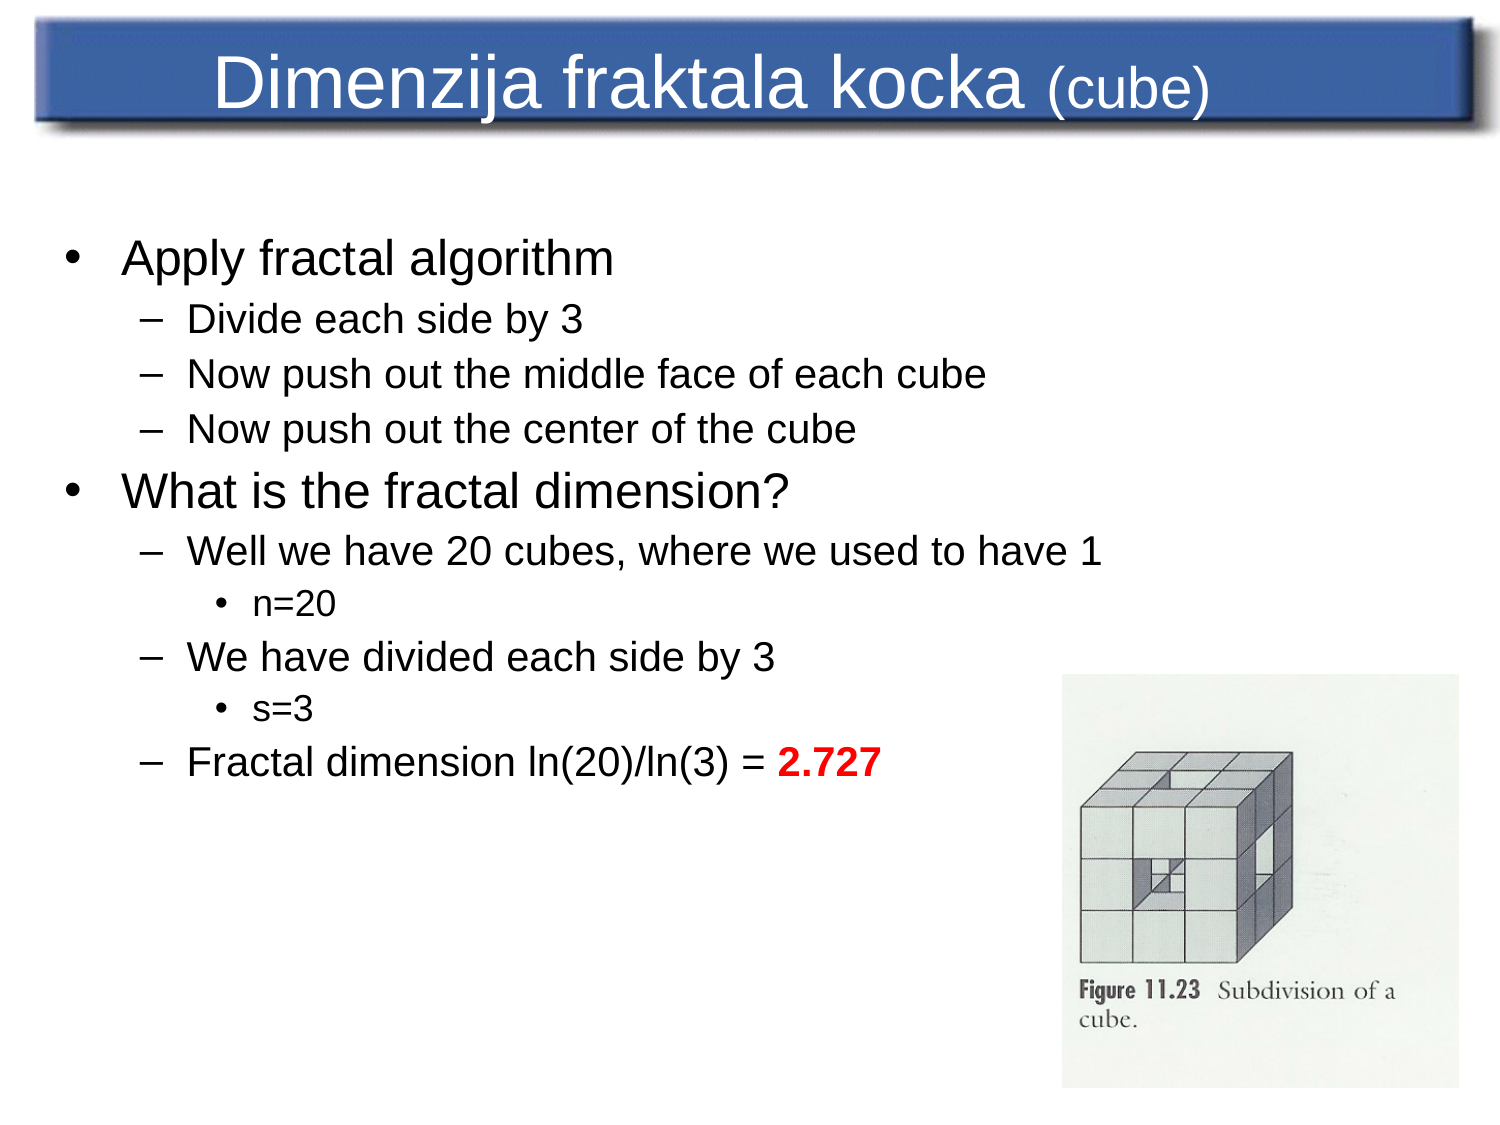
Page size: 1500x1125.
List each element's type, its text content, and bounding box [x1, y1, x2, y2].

title Dimenzija fraktala kocka (cube) [75, 26, 1351, 132]
picture [33, 14, 1500, 141]
picture [1062, 674, 1459, 1088]
list Apply fractal algorithm Divide each side by 3 Now push out the middle face of each cube Now push out the center of the cube What is the fractal dimension? Well we have 20 cubes, where we used to have 1 n=20 We have divided each side by 3 s=3 Fractal dimension ln(20)/ln(3) = 2.727 [50, 224, 1401, 968]
